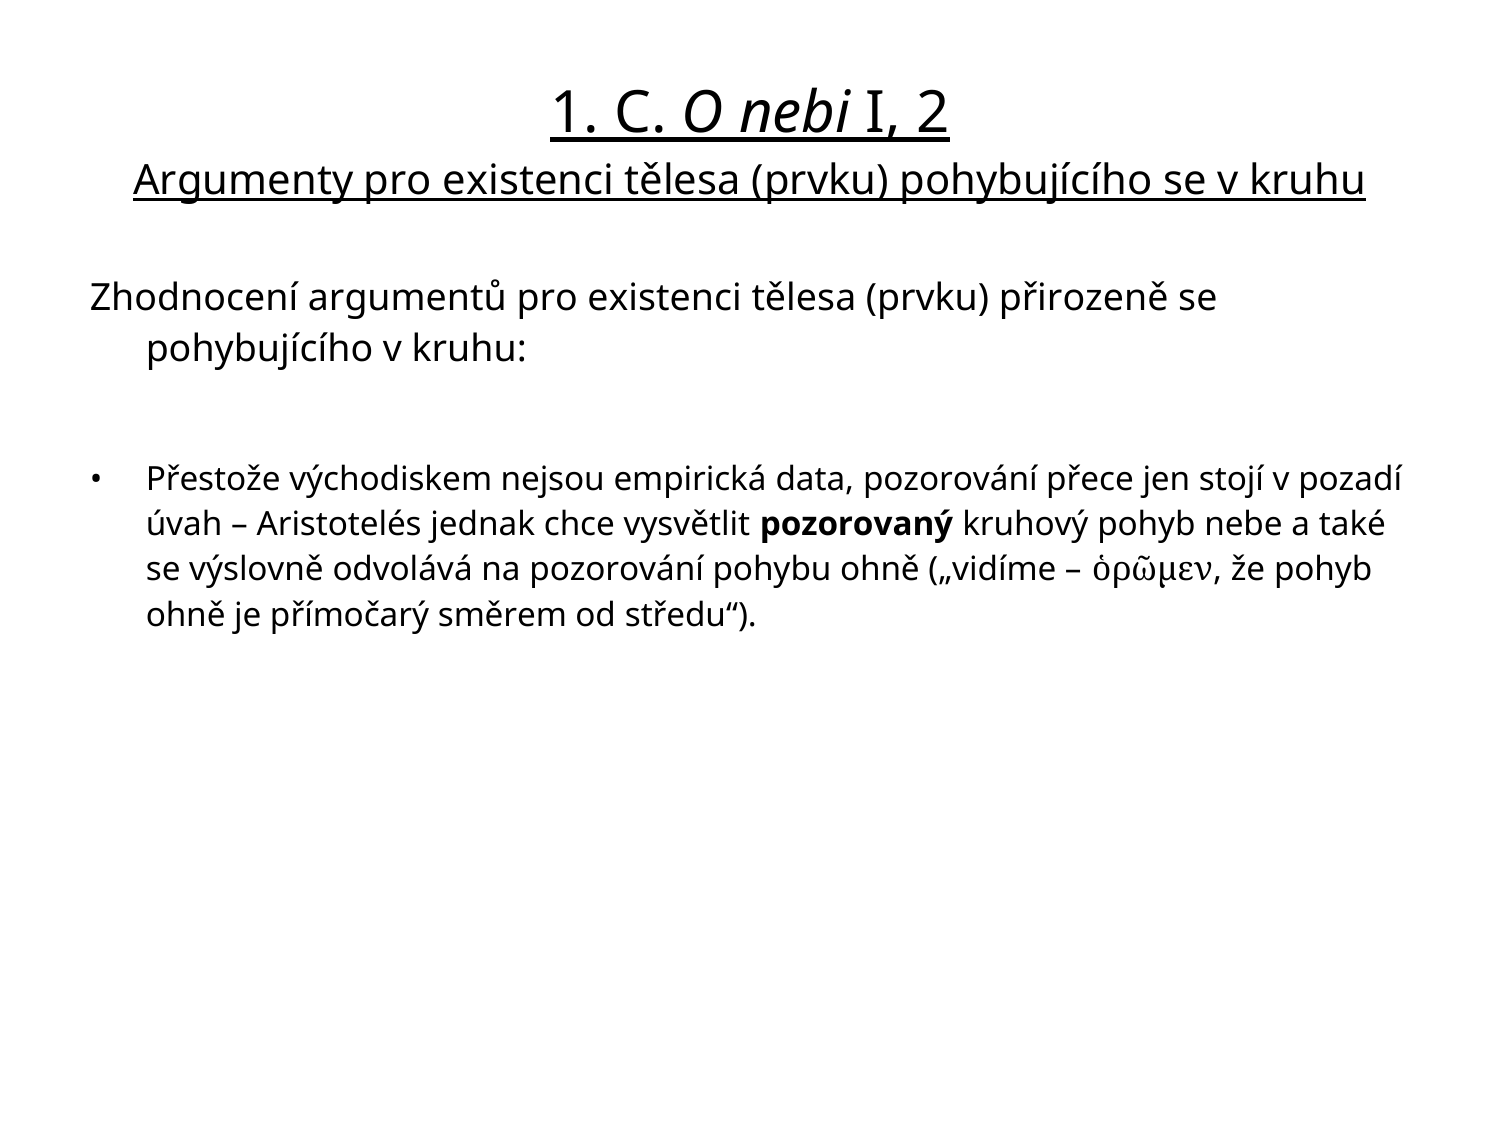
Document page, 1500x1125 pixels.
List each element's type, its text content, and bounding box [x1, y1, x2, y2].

title 1. C. O nebi I, 2 Argumenty pro existenci tělesa (prvku) pohybujícího se v kruhu [75, 45, 1426, 233]
list Zhodnocení argumentů pro existenci tělesa (prvku) přirozeně se pohybujícího v kruhu: Přestože východiskem nejsou empirická data, pozorování přece jen stojí v pozadí úvah – Aristotelés jednak chce vysvětlit pozorovaný kruhový pohyb nebe a také se výslovně odvolává na pozorování pohybu ohně („vidíme – ὁρῶμεν, že pohyb ohně je přímočarý směrem od středu“). [75, 262, 1426, 1006]
